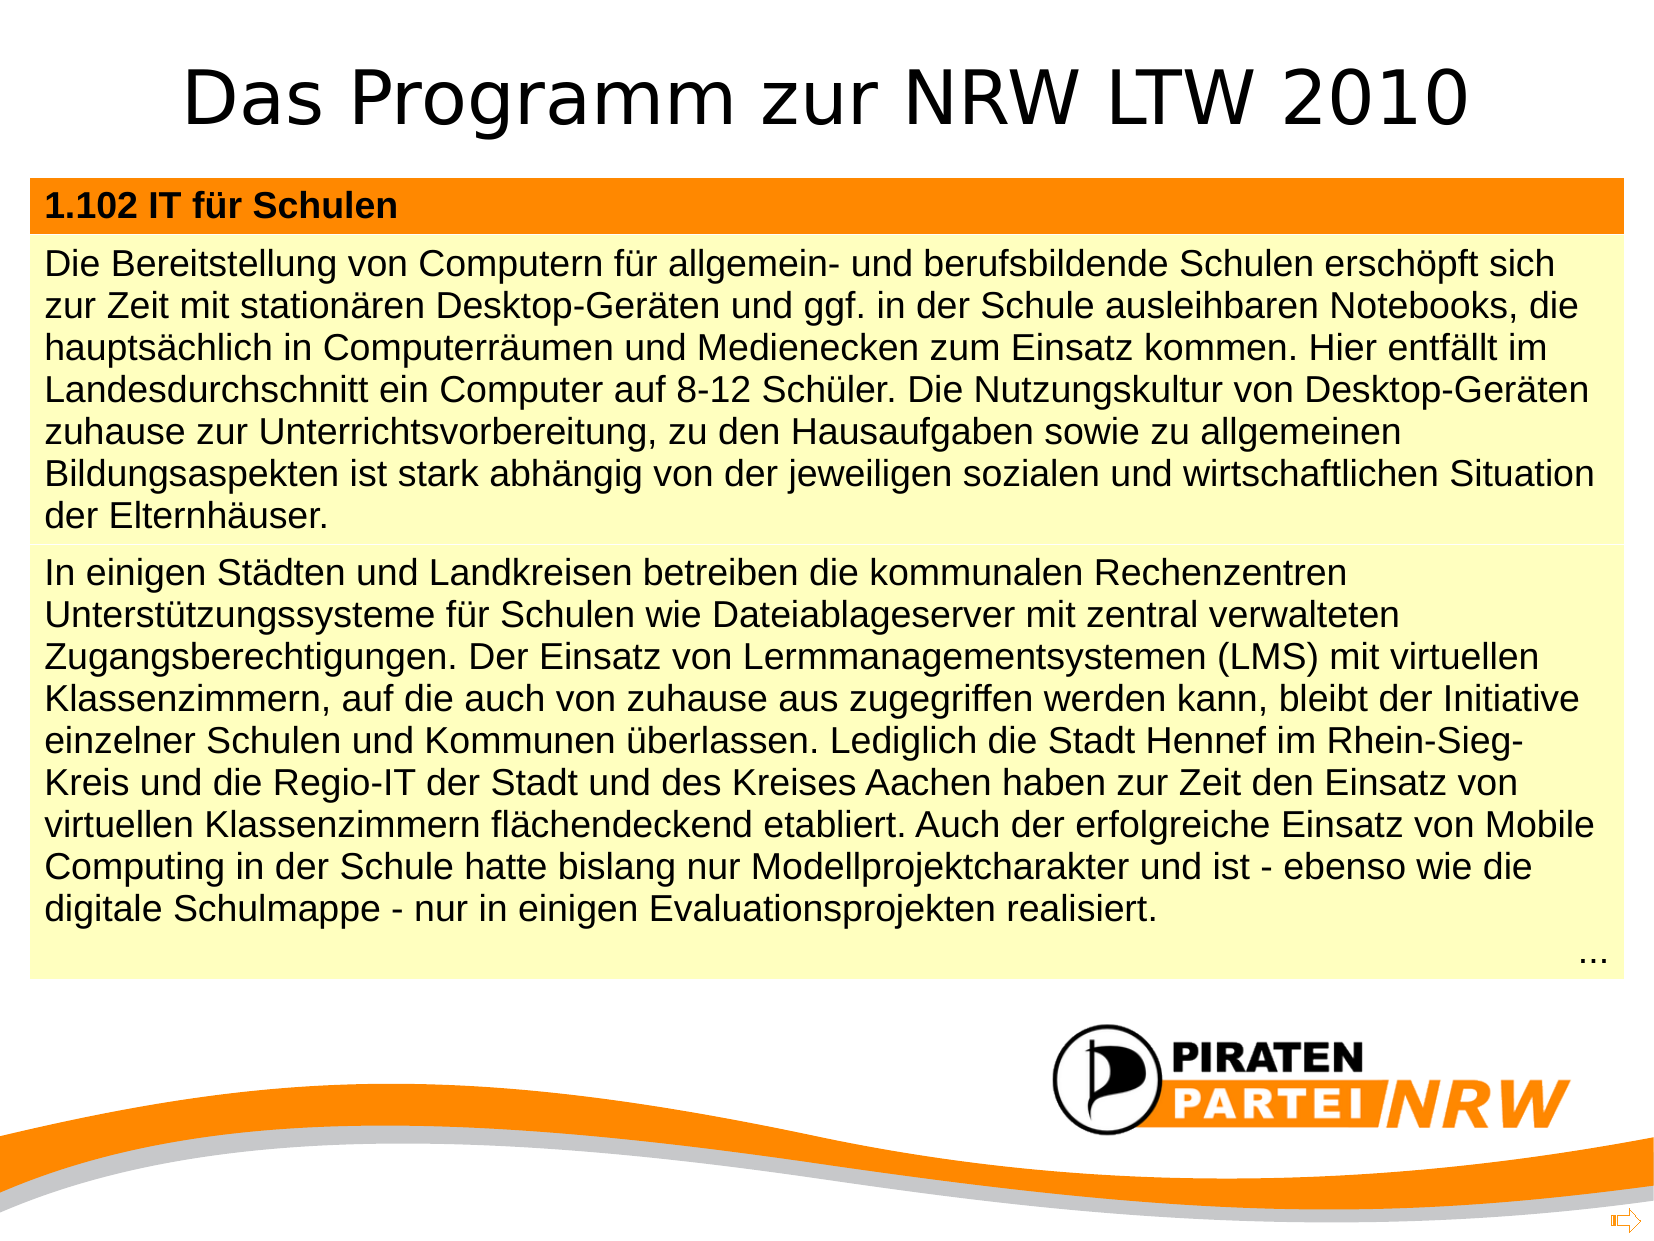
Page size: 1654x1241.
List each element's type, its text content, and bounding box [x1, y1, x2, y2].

table_cell In einigen Städten und Landkreisen betreiben die kommunalen Rechenzentren Unterstützungssysteme für Schulen wie Dateiablageserver mit zentral verwalteten Zugangsberechtigungen. Der Einsatz von Lermmanagementsystemen (LMS) mit virtuellen Klassenzimmern, auf die auch von zuhause aus zugegriffen werden kann, bleibt der Initiative einzelner Schulen und Kommunen überlassen. Lediglich die Stadt Hennef im Rhein-Sieg-Kreis und die Regio-IT der Stadt und des Kreises Aachen haben zur Zeit den Einsatz von virtuellen Klassenzimmern flächendeckend etabliert. Auch der erfolgreiche Einsatz von Mobile Computing in der Schule hatte bislang nur Modellprojektcharakter und ist - ebenso wie die digitale Schulmappe - nur in einigen Evaluationsprojekten realisiert. ... [30, 545, 1624, 979]
table_cell Die Bereitstellung von Computern für allgemein- und berufsbildende Schulen erschöpft sich zur Zeit mit stationären Desktop-Geräten und ggf. in der Schule ausleihbaren Notebooks, die hauptsächlich in Computerräumen und Medienecken zum Einsatz kommen. Hier entfällt im Landesdurchschnitt ein Computer auf 8-12 Schüler. Die Nutzungskultur von Desktop-Geräten zuhause zur Unterrichtsvorbereitung, zu den Hausaufgaben sowie zu allgemeinen Bildungsaspekten ist stark abhängig von der jeweiligen sozialen und wirtschaftlichen Situation der Elternhäuser. [30, 235, 1624, 544]
table_header 1.102 IT für Schulen [30, 178, 1624, 234]
picture [1045, 1021, 1579, 1140]
title Das Programm zur NRW LTW 2010 [82, 54, 1571, 143]
